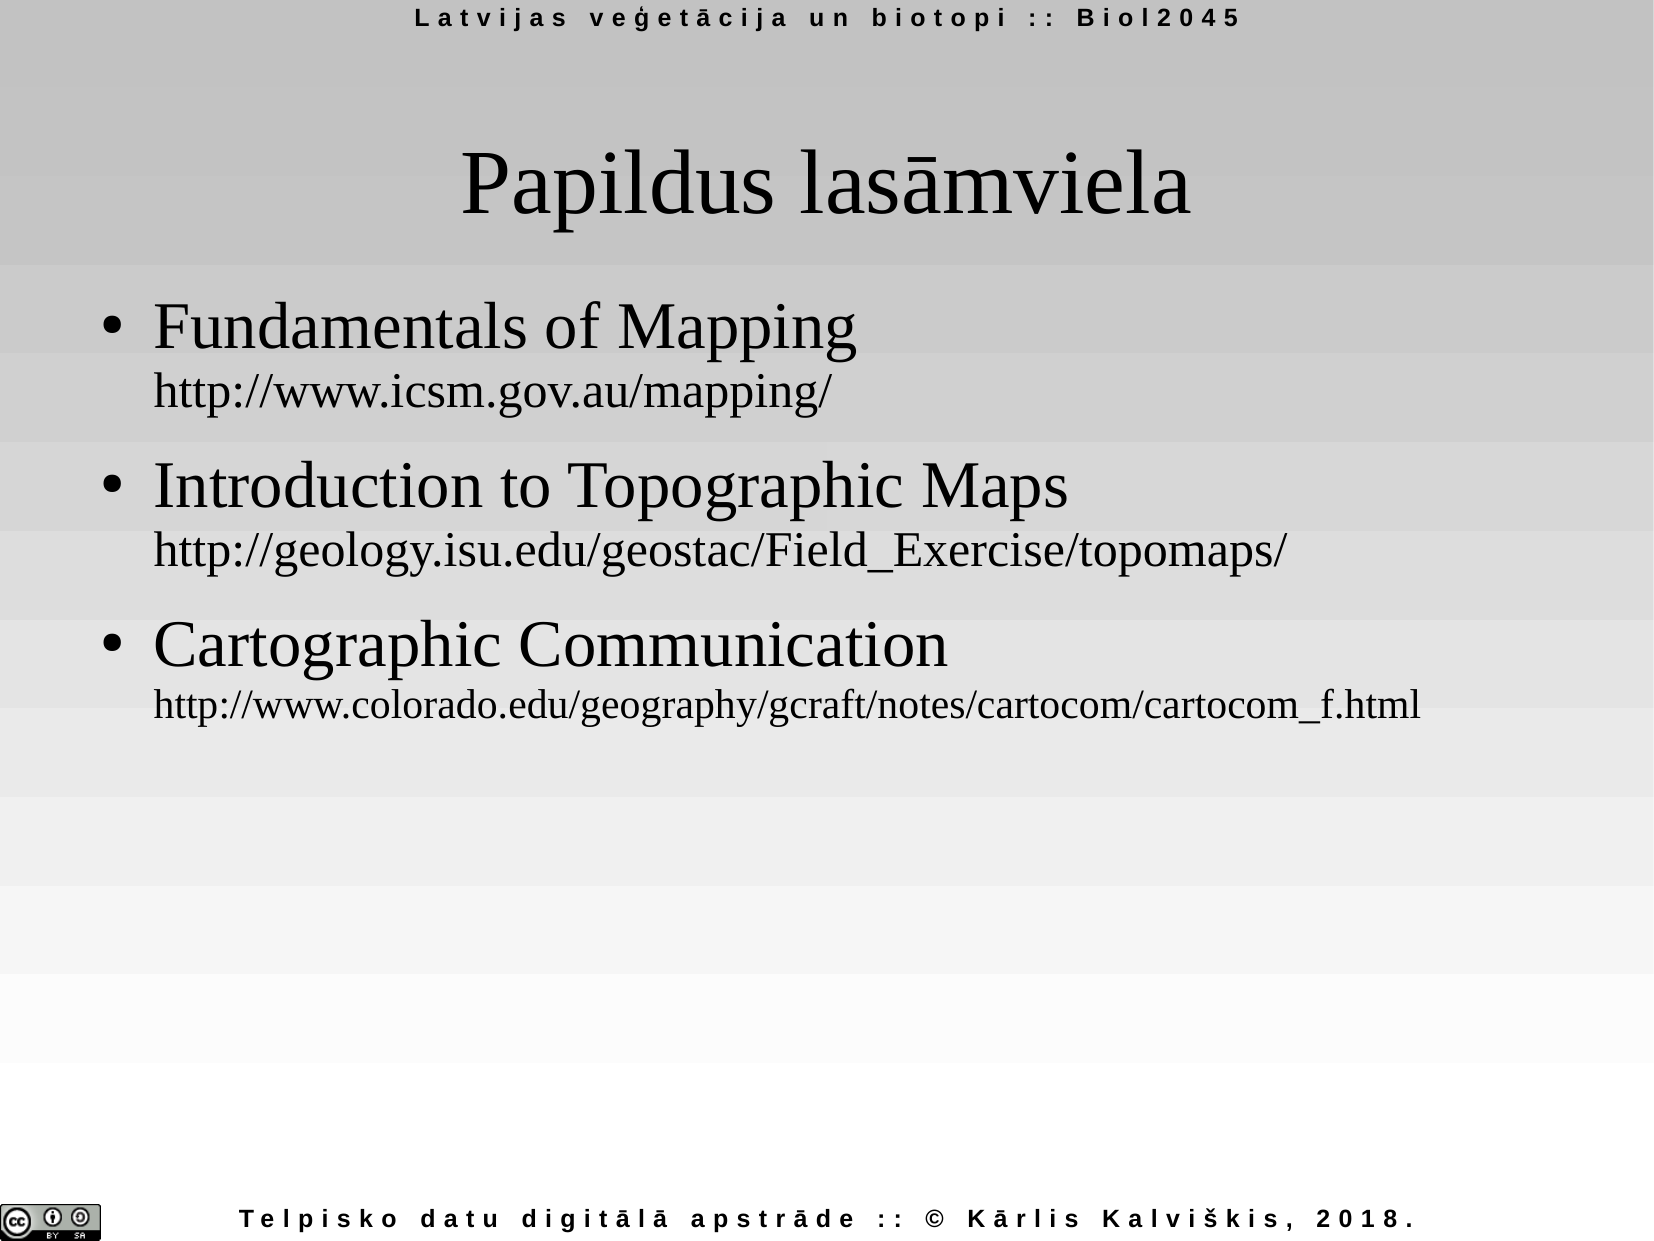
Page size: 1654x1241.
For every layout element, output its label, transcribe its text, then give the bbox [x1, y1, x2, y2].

title Papildus lasāmviela [29, 49, 1625, 296]
picture [0, 0, 1654, 1241]
list Fundamentals of Mapping http://www.icsm.gov.au/mapping/ Introduction to Topographic Maps http://geology.isu.edu/geostac/Field_Exercise/topomaps/ Cartographic Communication http://www.colorado.edu/geography/gcraft/notes/cartocom/cartocom_f.html [82, 289, 1571, 1113]
